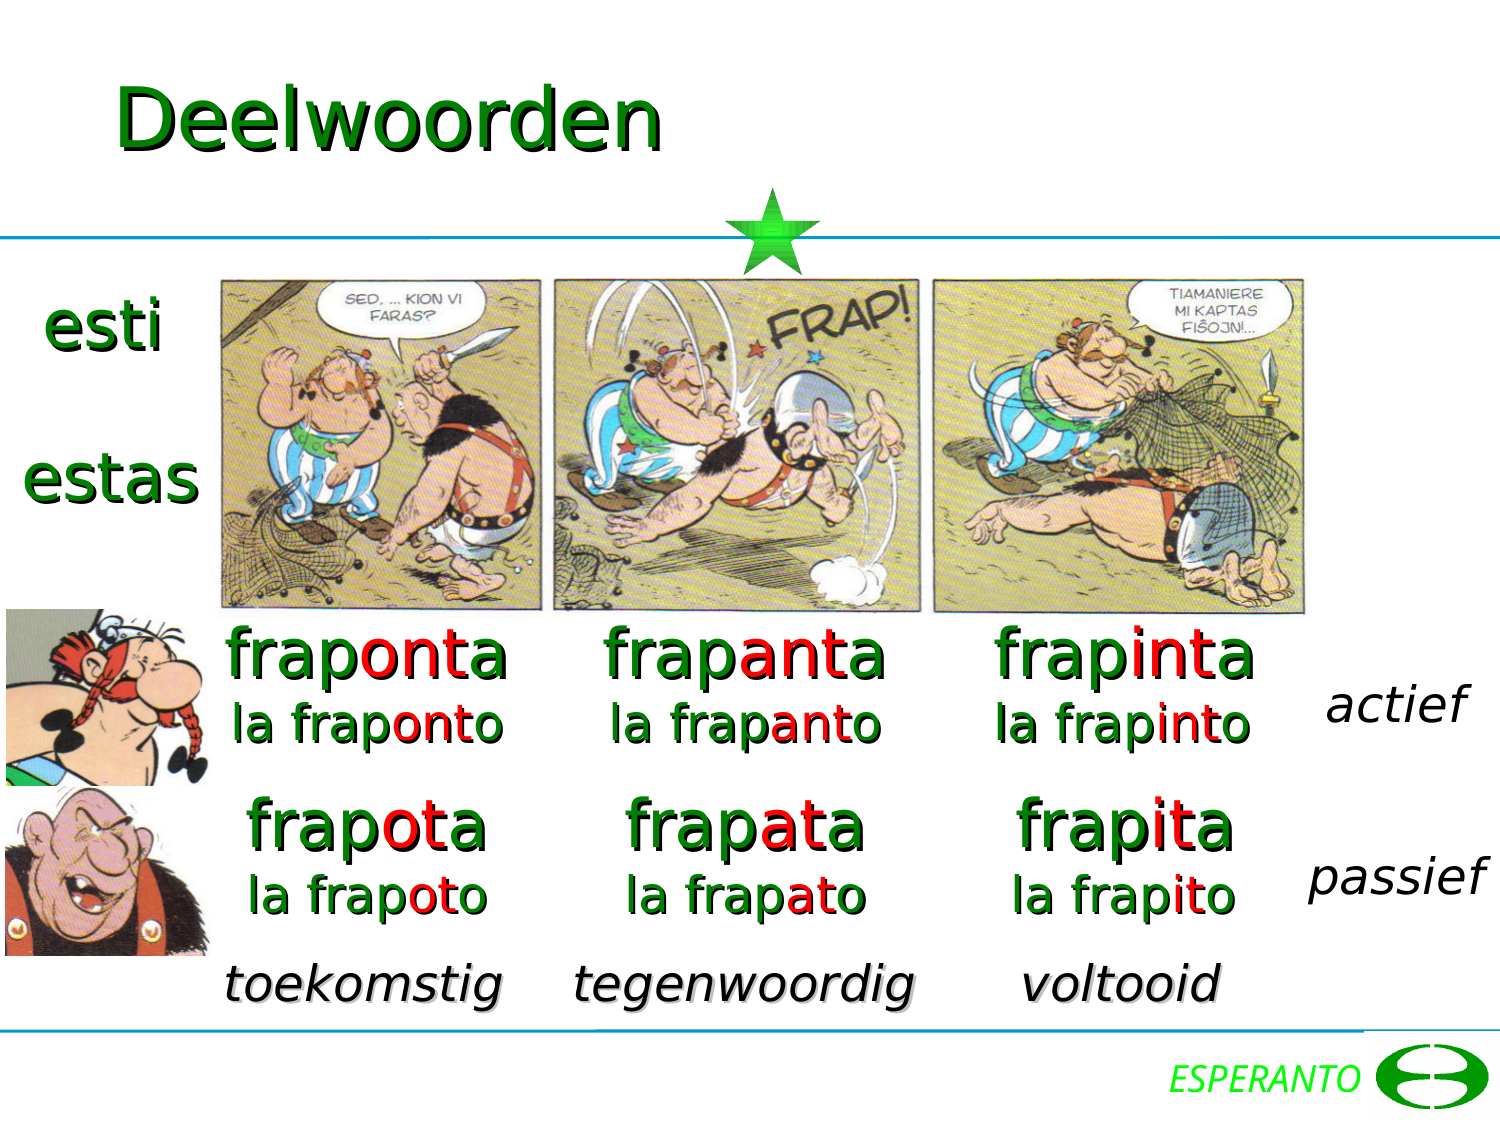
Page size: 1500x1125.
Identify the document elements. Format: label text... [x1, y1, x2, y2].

picture [5, 277, 1312, 956]
list esti estas fraponta frapanta frapinta la fraponto la frapanto la frapinto frapota frapata frapita la frapoto la frapato la frapito toekomstig tegenwoordig voltooid [0, 299, 1500, 1029]
title Deelwoorden [112, 13, 1448, 237]
text_box actief [1311, 673, 1481, 741]
text_box passief [1293, 844, 1500, 934]
picture [1364, 1032, 1500, 1122]
